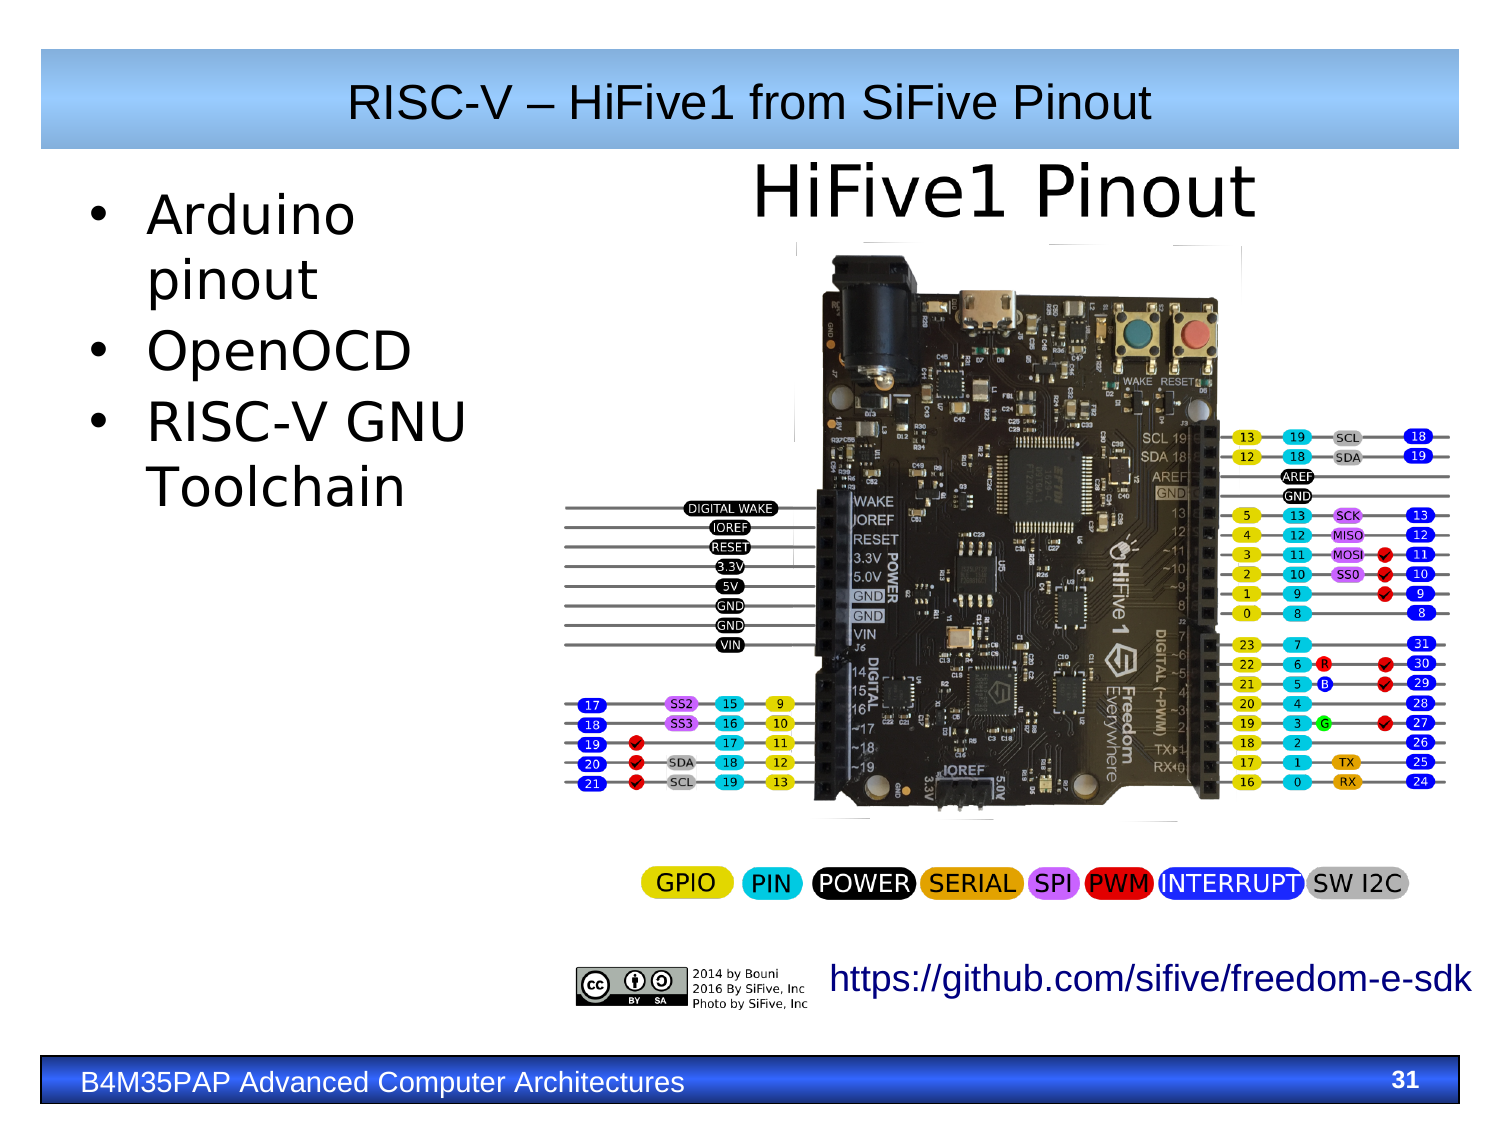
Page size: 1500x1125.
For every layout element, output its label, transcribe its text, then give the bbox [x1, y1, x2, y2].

text_box https://github.com/sifive/freedom-e-sdk [814, 949, 1488, 1007]
list Arduino pinout OpenOCD RISC-V GNU Toolchain [75, 172, 550, 950]
title RISC-V – HiFive1 from SiFive Pinout [41, 49, 1459, 149]
picture [564, 162, 1450, 1010]
